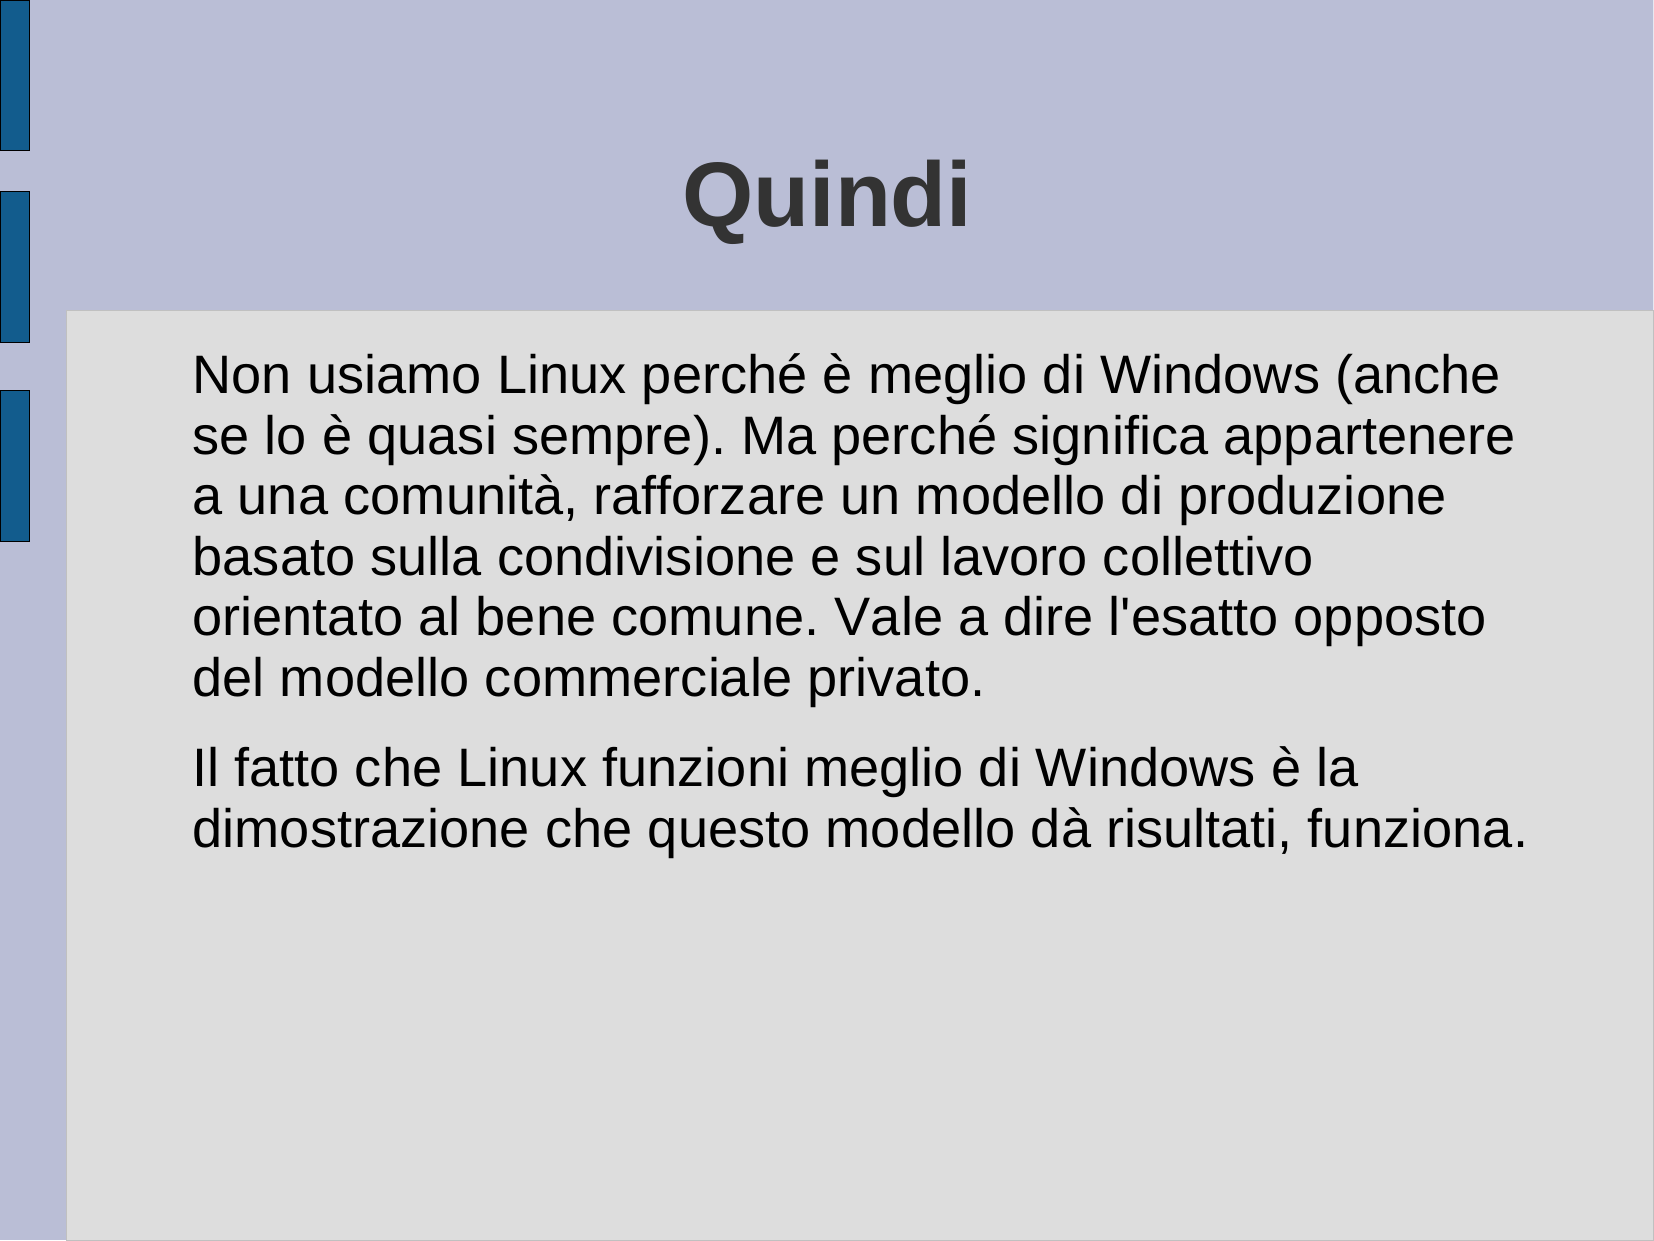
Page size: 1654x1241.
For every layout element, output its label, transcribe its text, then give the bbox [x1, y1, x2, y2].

title Quindi [121, 91, 1534, 299]
list Non usiamo Linux perché è meglio di Windows (anche se lo è quasi sempre). Ma perché significa appartenere a una comunità, rafforzare un modello di produzione basato sulla condivisione e sul lavoro collettivo orientato al bene comune. Vale a dire l'esatto opposto del modello commerciale privato. Il fatto che Linux funzioni meglio di Windows è la dimostrazione che questo modello dà risultati, funziona. [121, 344, 1534, 1164]
